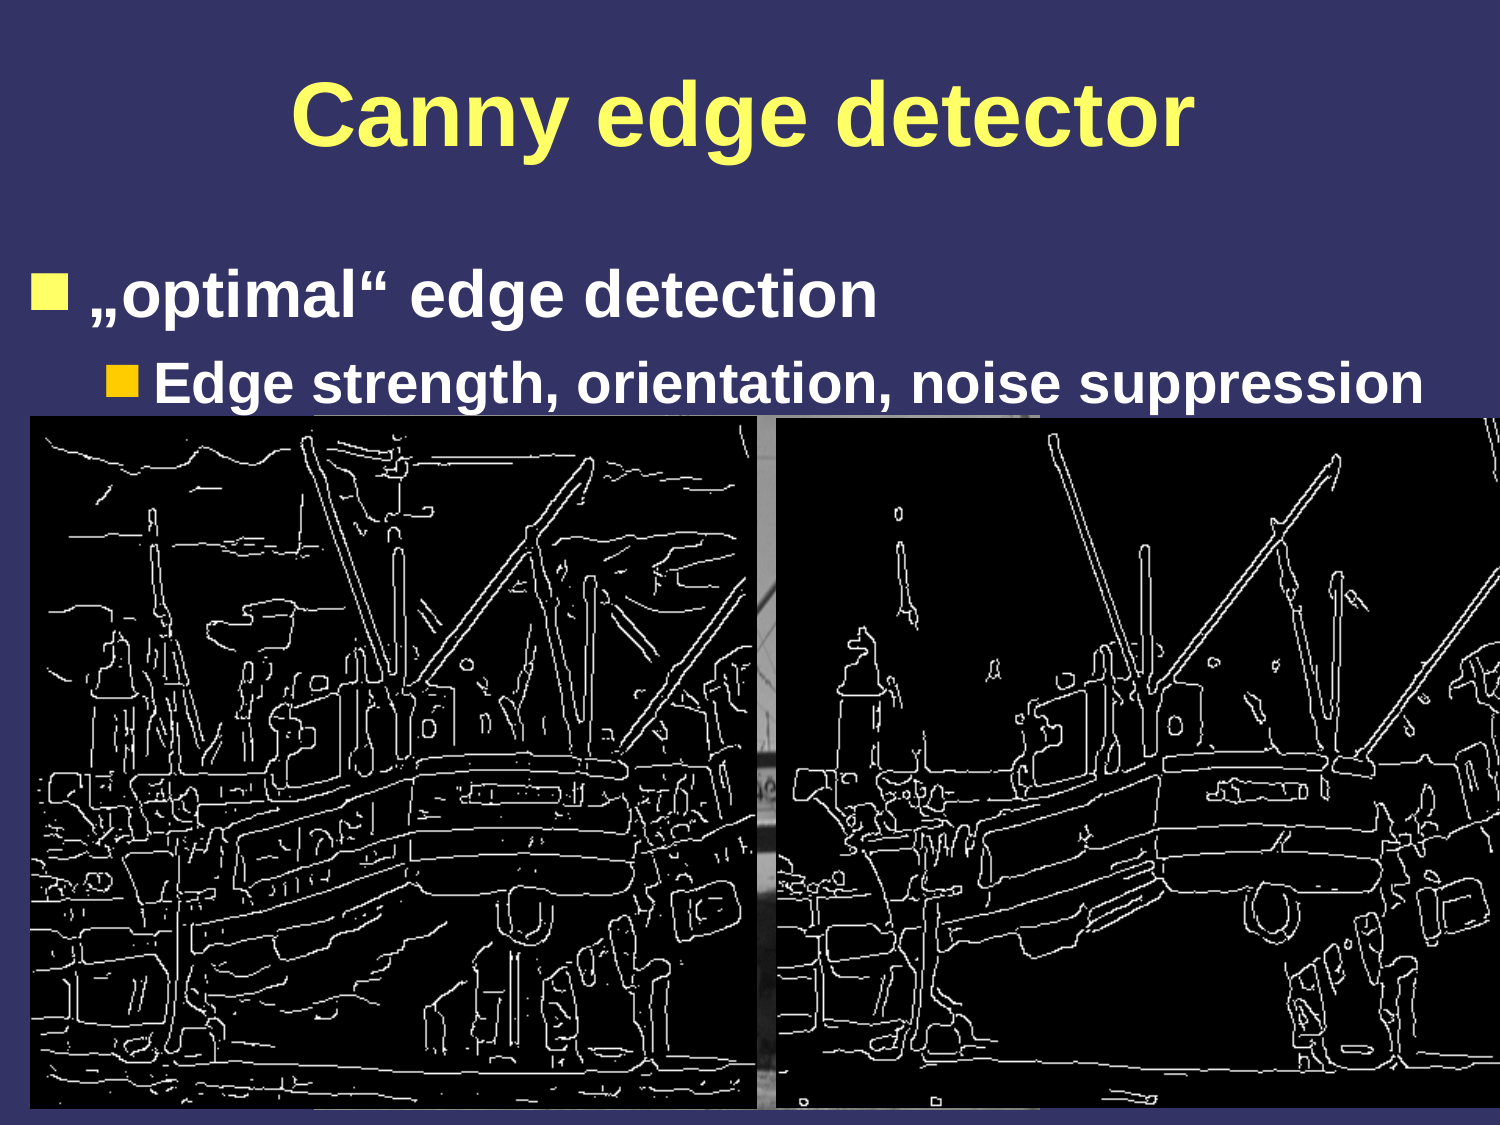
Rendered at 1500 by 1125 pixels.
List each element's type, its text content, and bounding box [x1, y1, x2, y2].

title Canny edge detector [99, 0, 1388, 225]
list „optimal“ edge detection Edge strength, orientation, noise suppression [31, 252, 1471, 418]
picture [30, 415, 1500, 1110]
